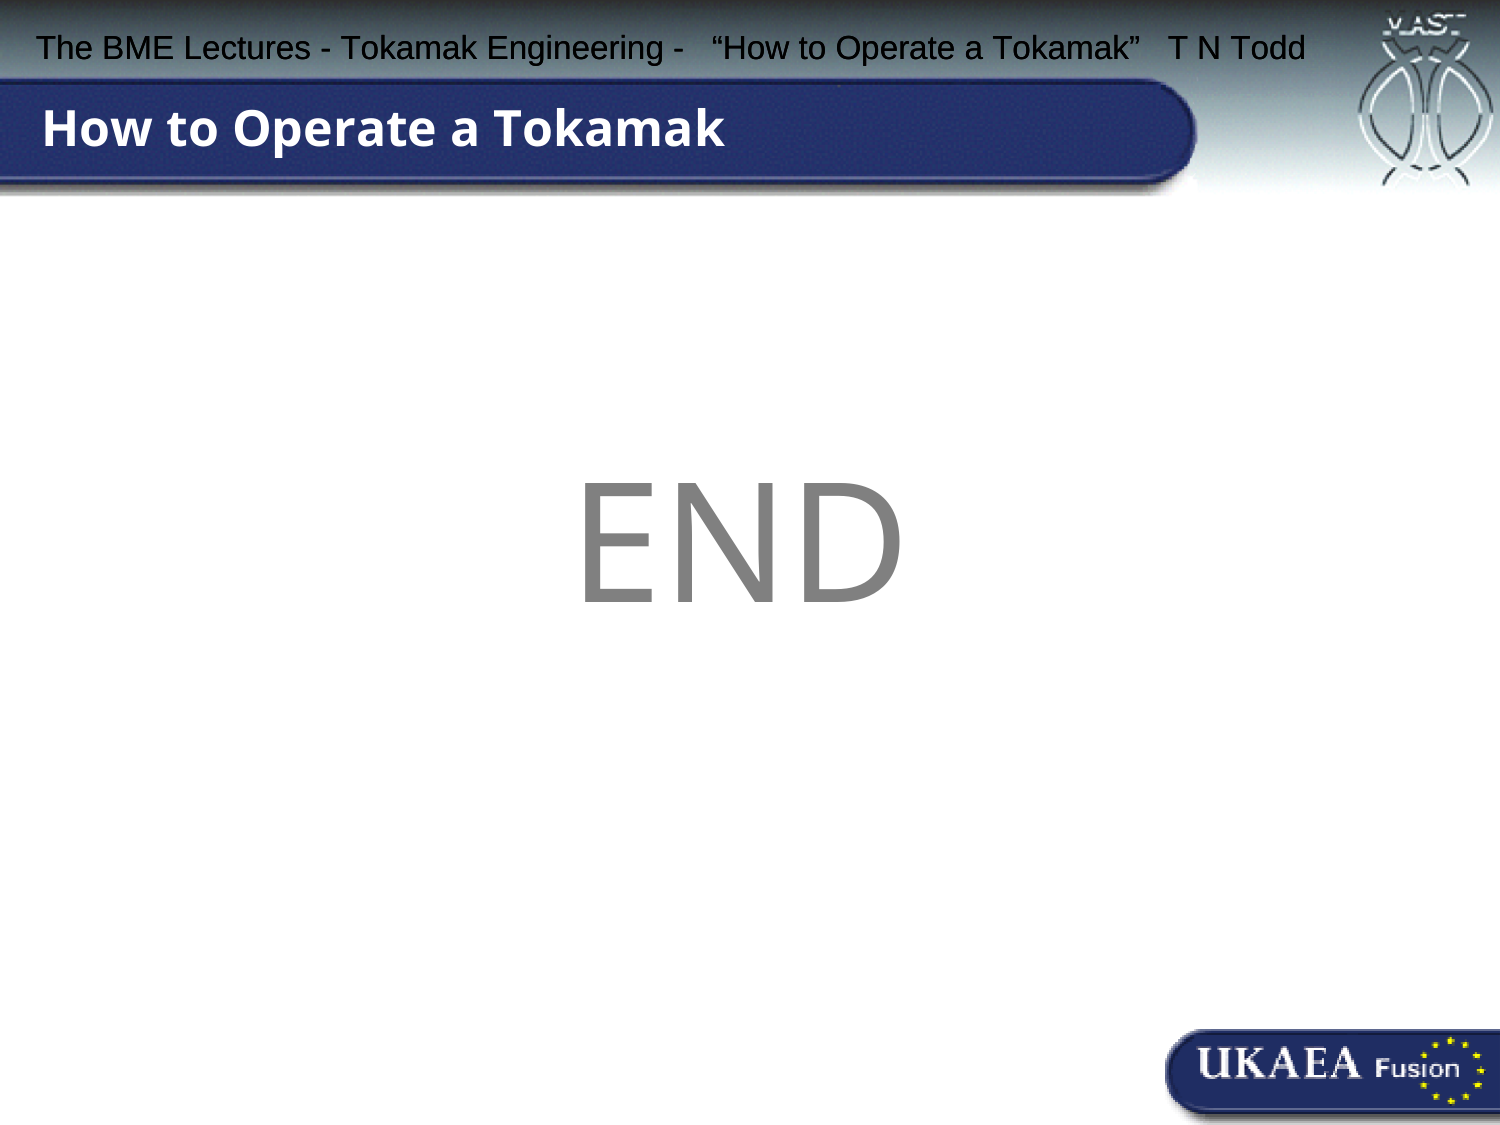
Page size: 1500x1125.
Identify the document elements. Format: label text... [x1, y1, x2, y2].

text_box END [554, 428, 926, 644]
picture [0, 0, 1500, 202]
picture [1165, 1029, 1500, 1125]
text_box The BME Lectures - Tokamak Engineering - “How to Operate a Tokamak” T N Todd [0, 18, 1323, 60]
text_box How to Operate a Tokamak [26, 88, 741, 164]
